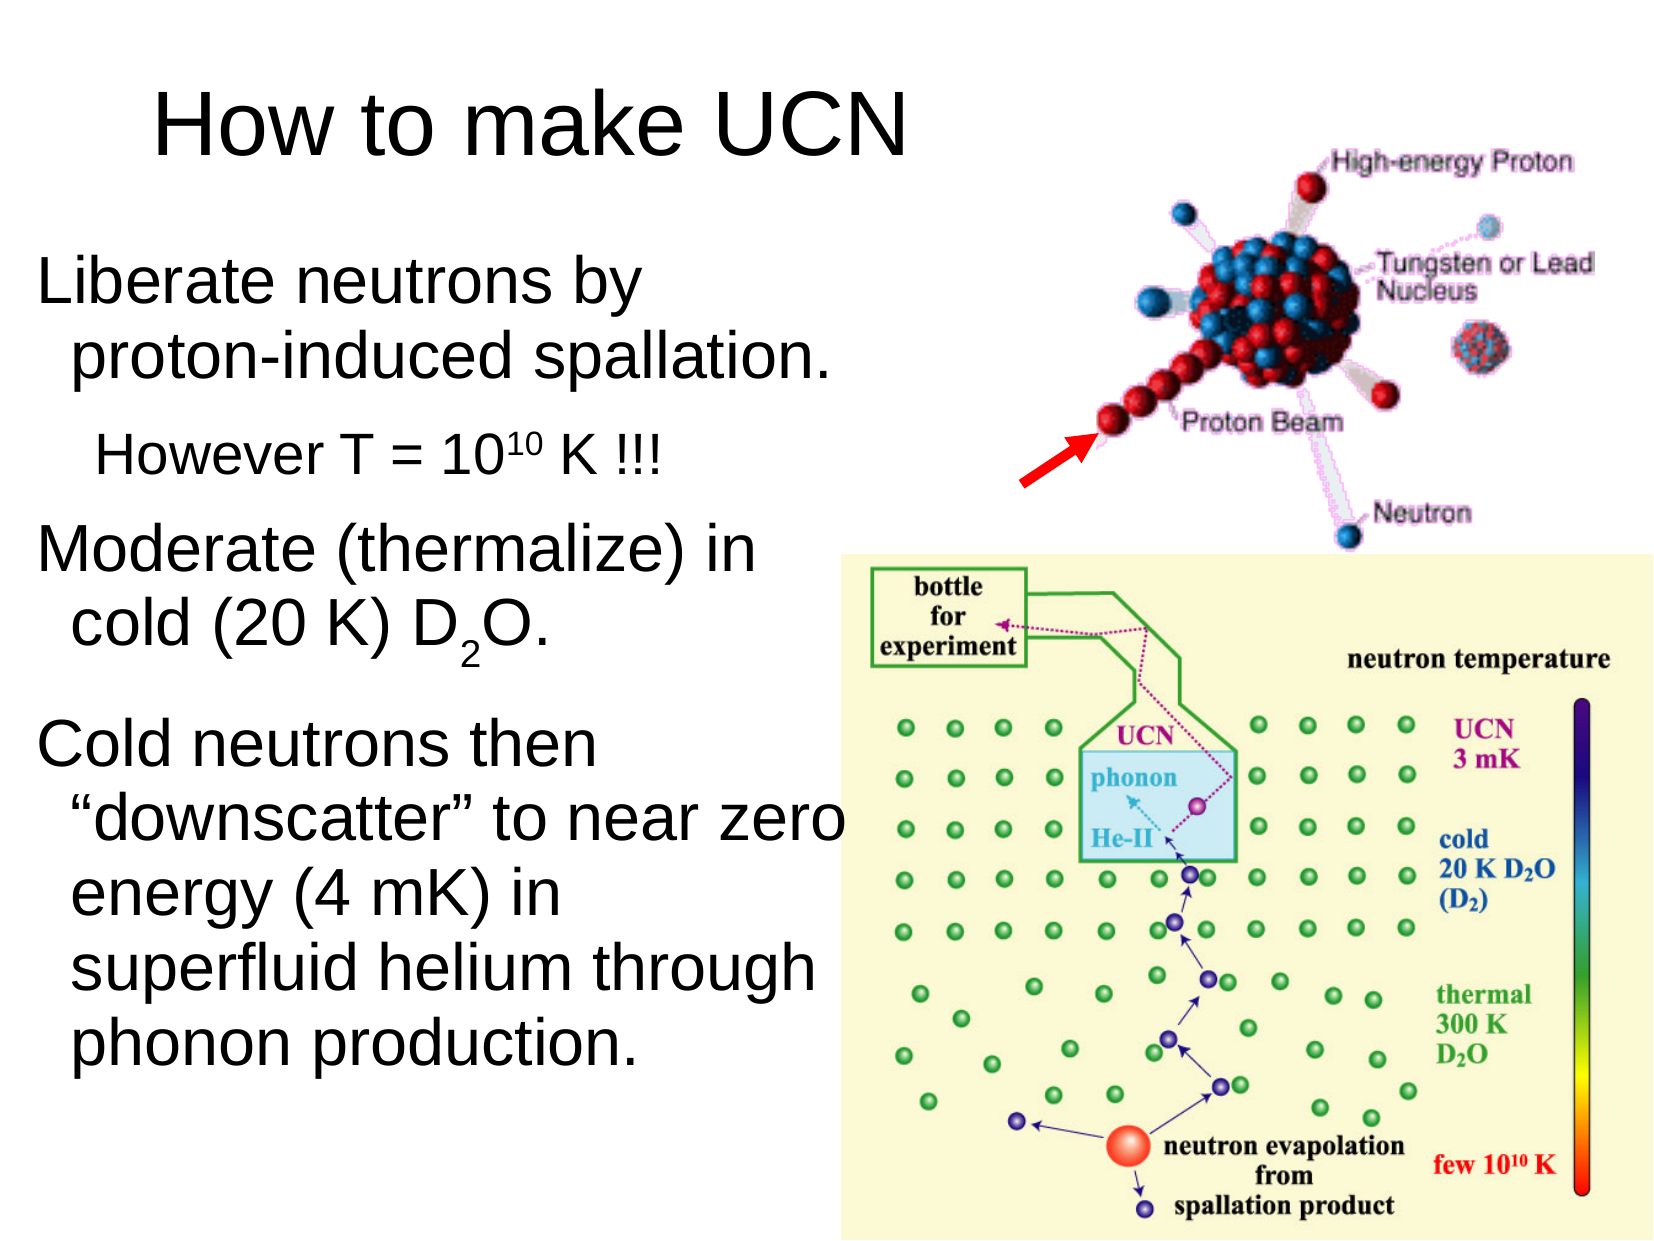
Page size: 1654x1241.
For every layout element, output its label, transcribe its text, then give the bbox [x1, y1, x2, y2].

picture [840, 147, 1654, 1241]
title How to make UCN [0, 27, 1063, 220]
list Liberate neutrons by proton-induced spallation. However T = 1010 K !!! Moderate (thermalize) in cold (20 K) D2O. Cold neutrons then “downscatter” to near zero energy (4 mK) in superfluid helium through phonon production. [0, 242, 857, 1160]
